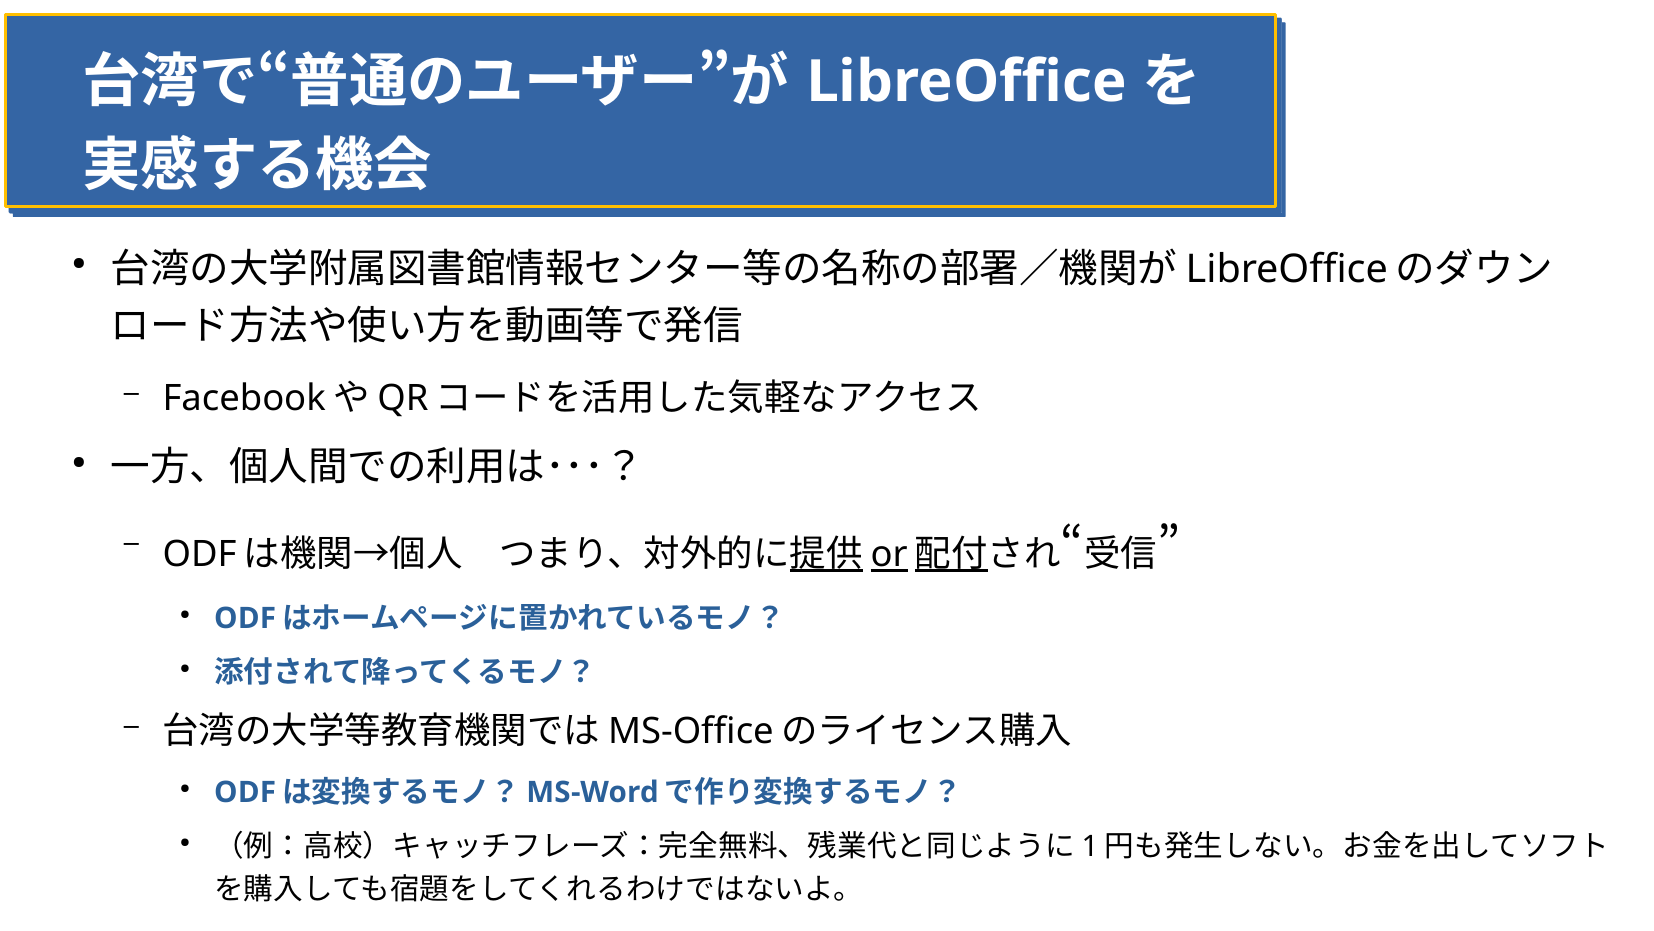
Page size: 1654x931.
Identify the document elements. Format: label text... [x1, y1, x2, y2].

list 台湾の大学附属図書館情報センター等の名称の部署／機関がLibreOfficeのダウンロード方法や使い方を動画等で発信 FacebookやQRコードを活用した気軽なアクセス 一方、個人間での利用は･･･？ ODFは機関→個人 つまり、対外的に提供or配付され“受信” ODFはホームページに置かれているモノ？ 添付されて降ってくるモノ？ 台湾の大学等教育機関ではMS-Officeのライセンス購入 ODFは変換するモノ？MS-Wordで作り変換するモノ？ （例：高校）キャッチフレーズ：完全無料、残業代と同じように1円も発生しない。お金を出してソフトを購入しても宿題をしてくれるわけではないよ。 [59, 236, 1625, 916]
title 台湾で“普通のユーザー”がLibreOfficeを実感する機会 [82, 44, 1235, 192]
